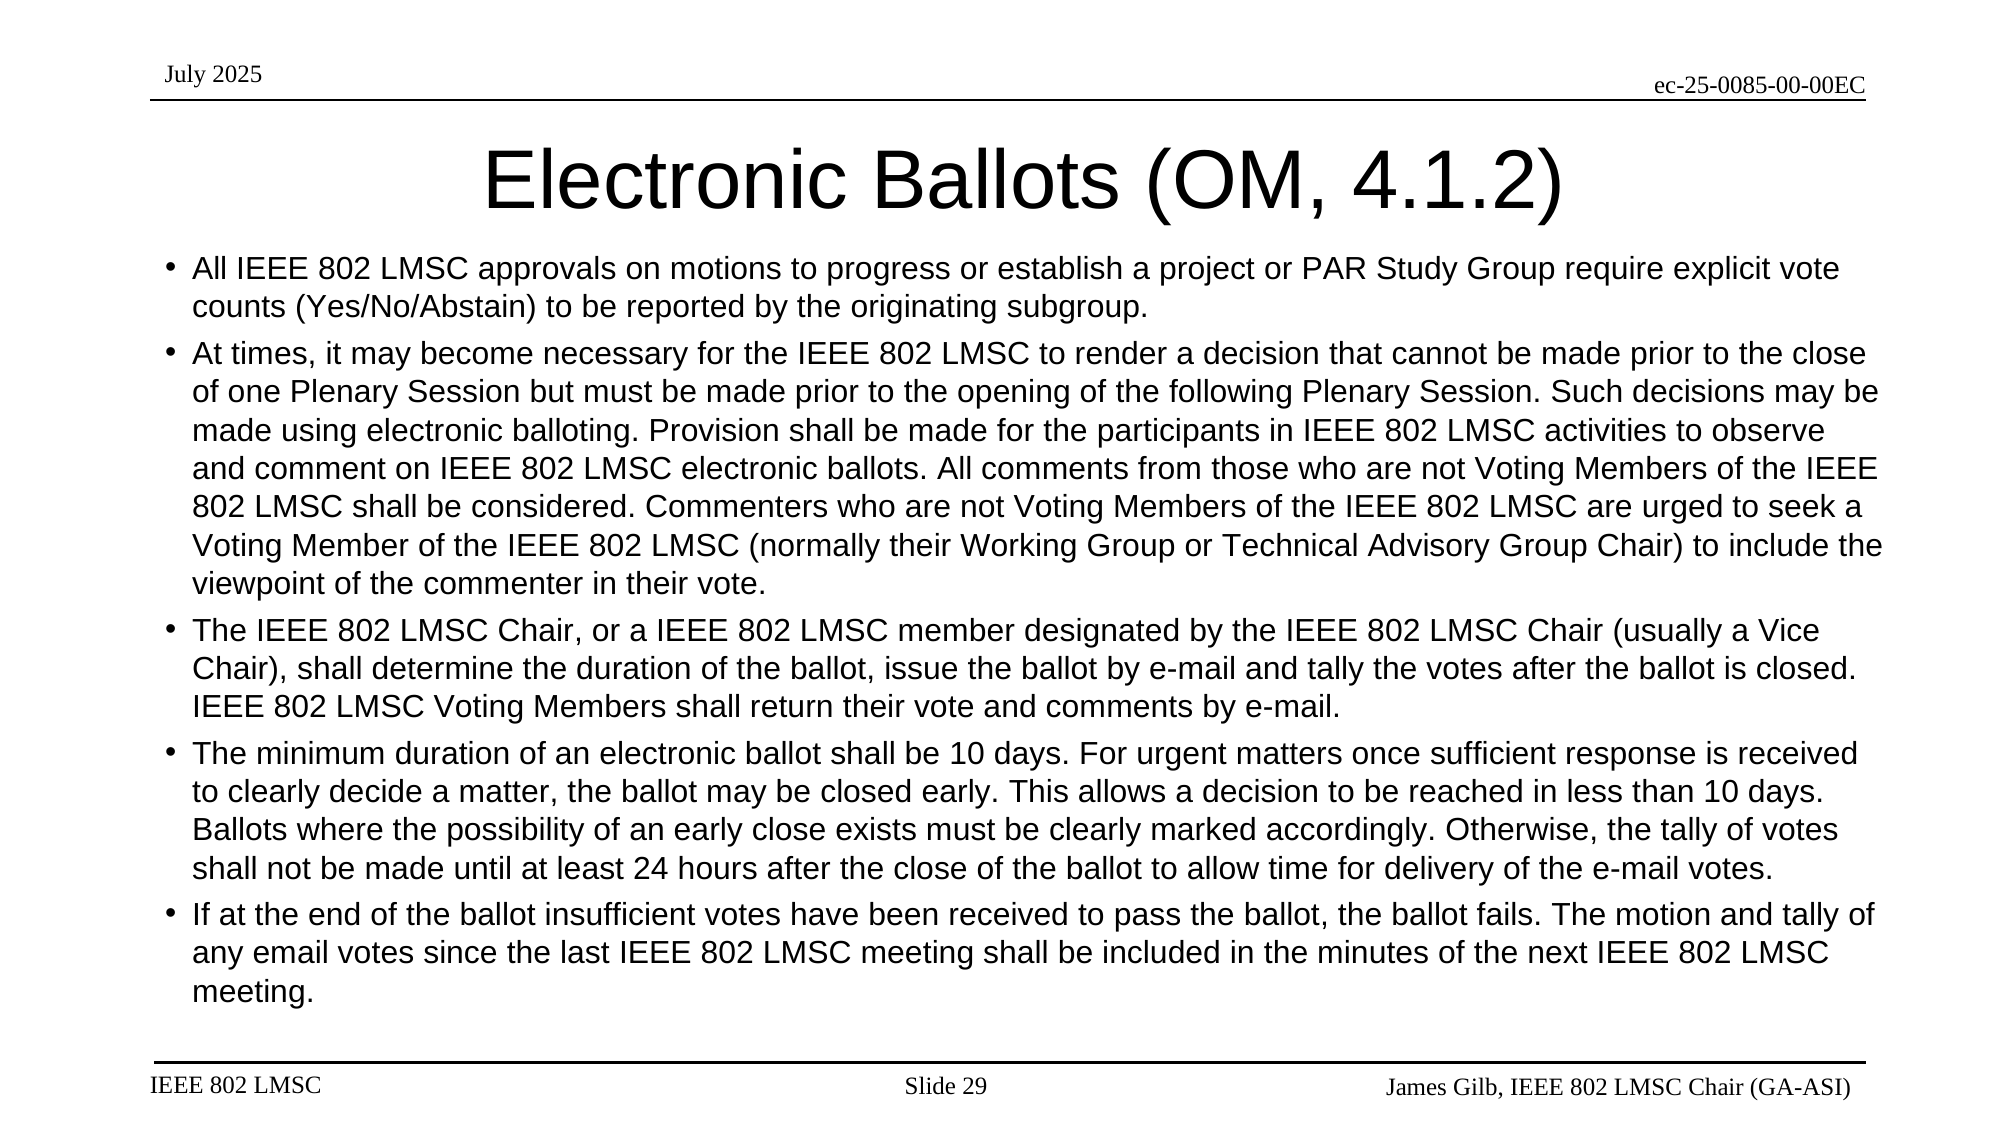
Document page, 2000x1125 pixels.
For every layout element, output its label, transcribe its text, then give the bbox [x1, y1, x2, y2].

title Electronic Ballots (OM, 4.1.2) [149, 112, 1900, 238]
list All IEEE 802 LMSC approvals on motions to progress or establish a project or PAR Study Group require explicit vote counts (Yes/No/Abstain) to be reported by the originating subgroup. At times, it may become necessary for the IEEE 802 LMSC to render a decision that cannot be made prior to the close of one Plenary Session but must be made prior to the opening of the following Plenary Session. Such decisions may be made using electronic balloting. Provision shall be made for the participants in IEEE 802 LMSC activities to observe and comment on IEEE 802 LMSC electronic ballots. All comments from those who are not Voting Members of the IEEE 802 LMSC shall be considered. Commenters who are not Voting Members of the IEEE 802 LMSC are urged to seek a Voting Member of the IEEE 802 LMSC (normally their Working Group or Technical Advisory Group Chair) to include the viewpoint of the commenter in their vote. The IEEE 802 LMSC Chair, or a IEEE 802 LMSC member designated by the IEEE 802 LMSC Chair (usually a Vice Chair), shall determine the duration of the ballot, issue the ballot by e-mail and tally the votes after the ballot is closed. IEEE 802 LMSC Voting Members shall return their vote and comments by e-mail. The minimum duration of an electronic ballot shall be 10 days. For urgent matters once sufficient response is received to clearly decide a matter, the ballot may be closed early. This allows a decision to be reached in less than 10 days. Ballots where the possibility of an early close exists must be clearly marked accordingly. Otherwise, the tally of votes shall not be made until at least 24 hours after the close of the ballot to allow time for delivery of the e-mail votes. If at the end of the ballot insufficient votes have been received to pass the ballot, the ballot fails. The motion and tally of any email votes since the last IEEE 802 LMSC meeting shall be included in the minutes of the next IEEE 802 LMSC meeting. [149, 239, 1900, 1051]
